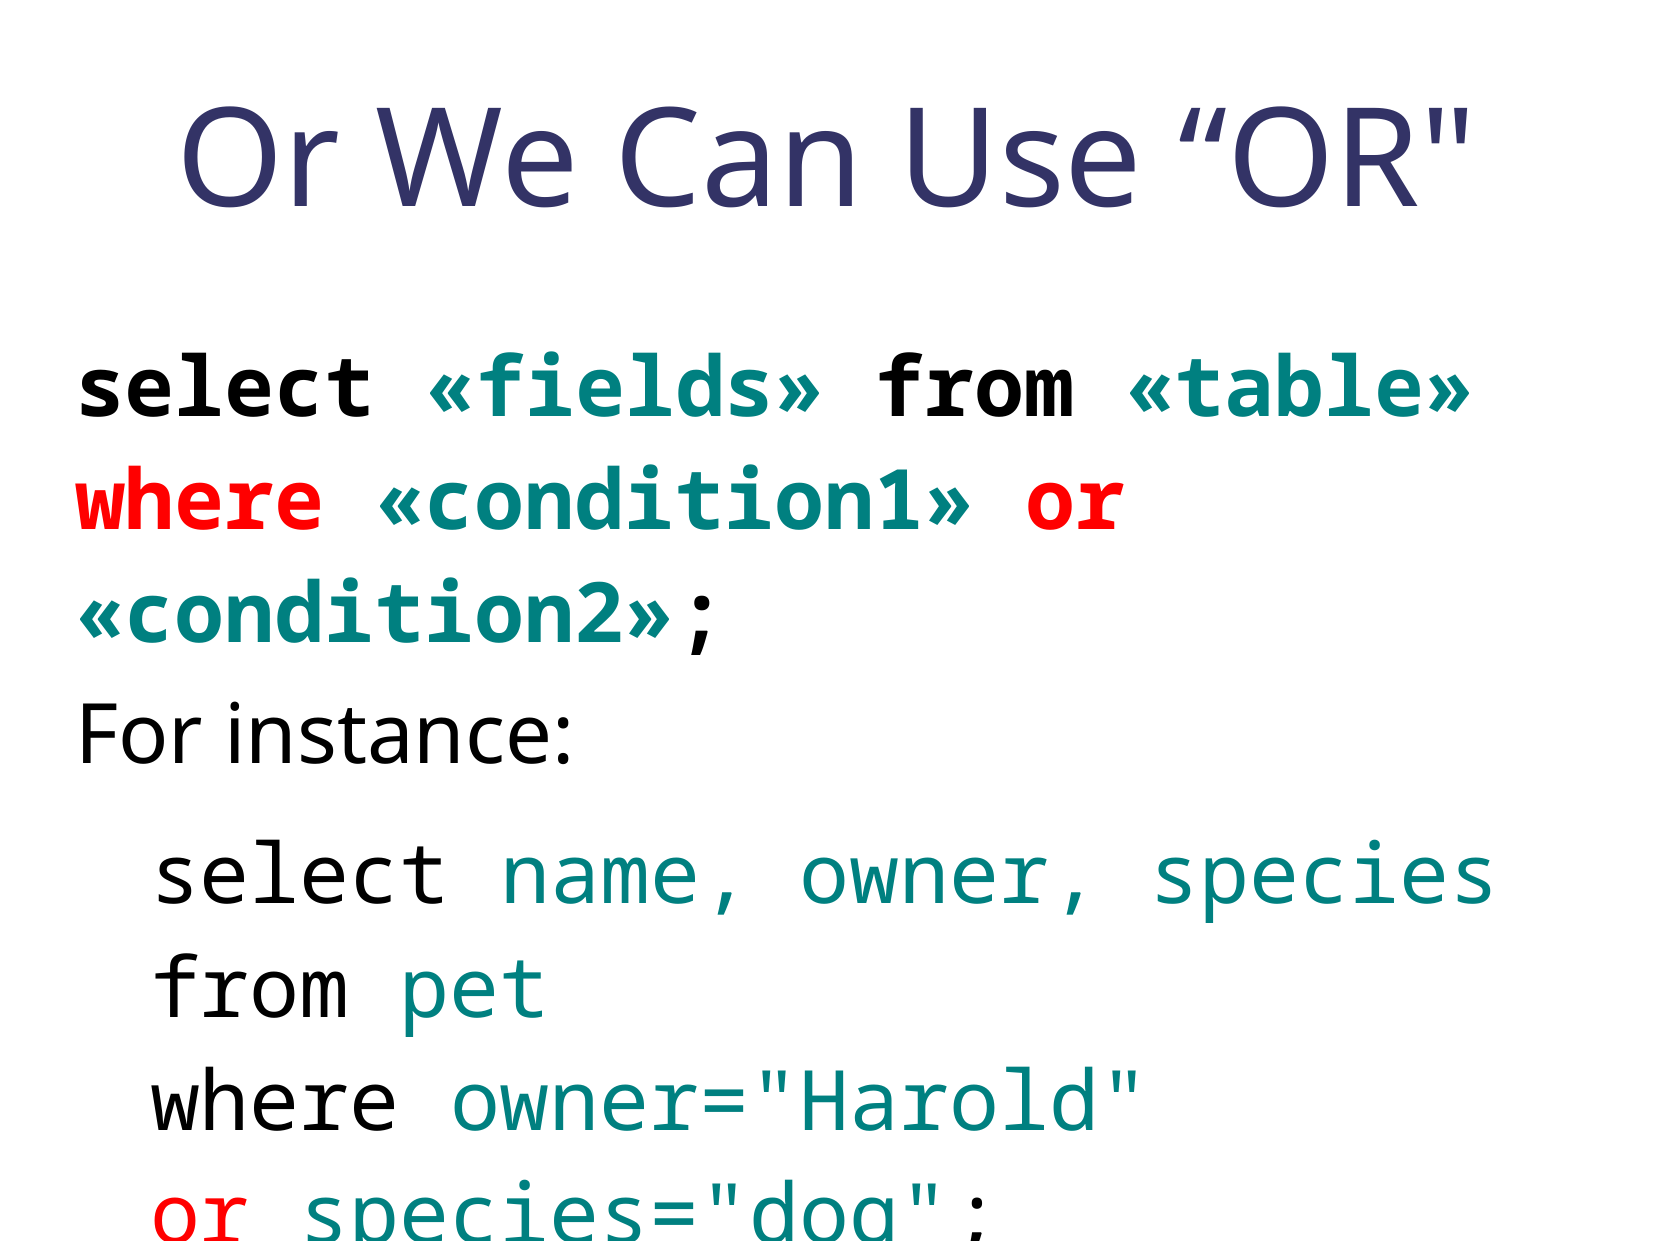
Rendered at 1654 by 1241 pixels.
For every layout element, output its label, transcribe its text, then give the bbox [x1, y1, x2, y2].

title Or We Can Use “OR" [82, 56, 1571, 250]
subtitle select «fields» from «table» where «condition1» or «condition2»; [75, 326, 1560, 616]
text_box For instance: [75, 675, 1654, 865]
text_box select name, owner, species from pet where owner="Harold" or species="dog"; [150, 865, 1560, 1181]
